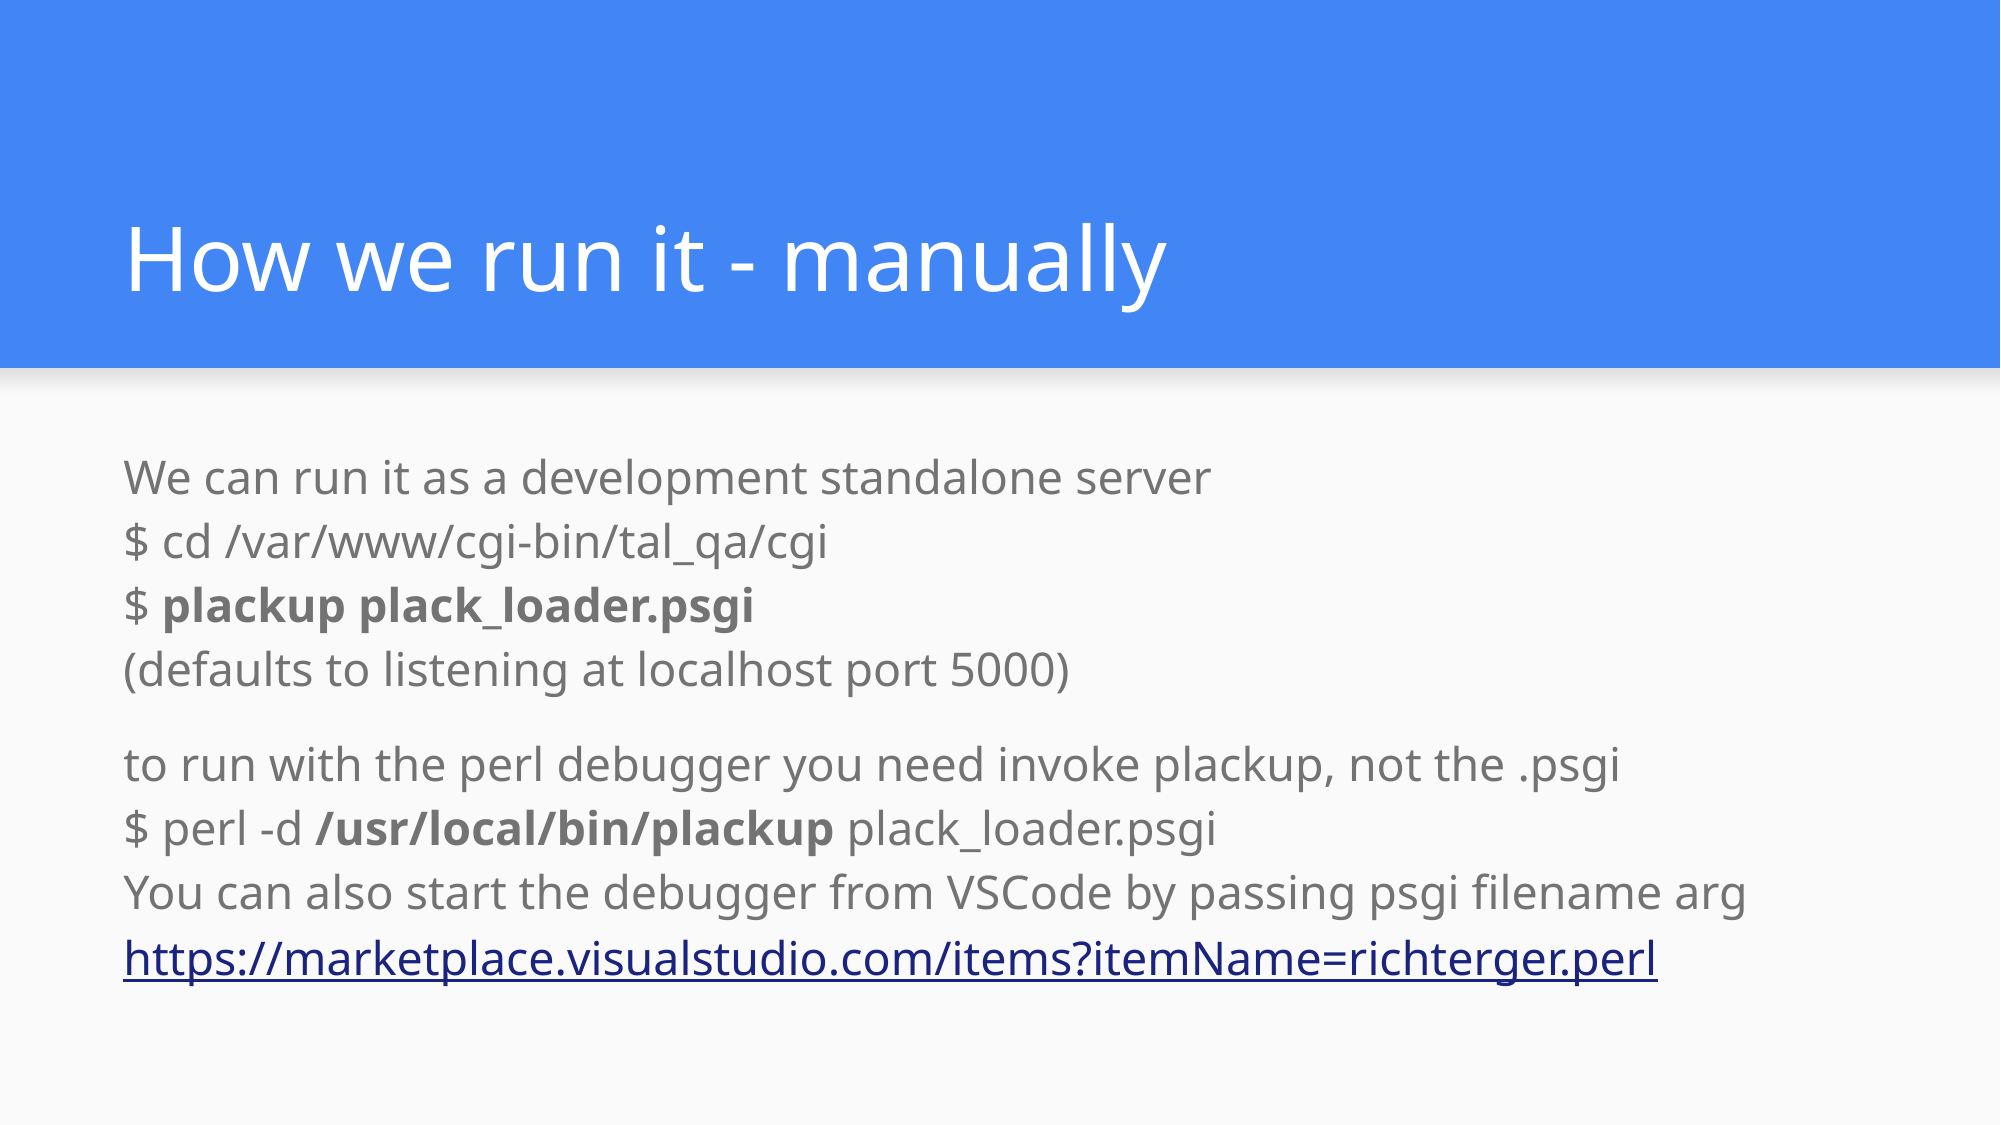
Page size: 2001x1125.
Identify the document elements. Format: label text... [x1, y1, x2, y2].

title How we run it - manually [103, 161, 1902, 330]
list We can run it as a development standalone server $ cd /var/www/cgi-bin/tal_qa/cgi $ plackup plack_loader.psgi (defaults to listening at localhost port 5000) to run with the perl debugger you need invoke plackup, not the .psgi $ perl -d /usr/local/bin/plackup plack_loader.psgi You can also start the debugger from VSCode by passing psgi filename arg https://marketplace.visualstudio.com/items?itemName=richterger.perl [103, 419, 1902, 1013]
